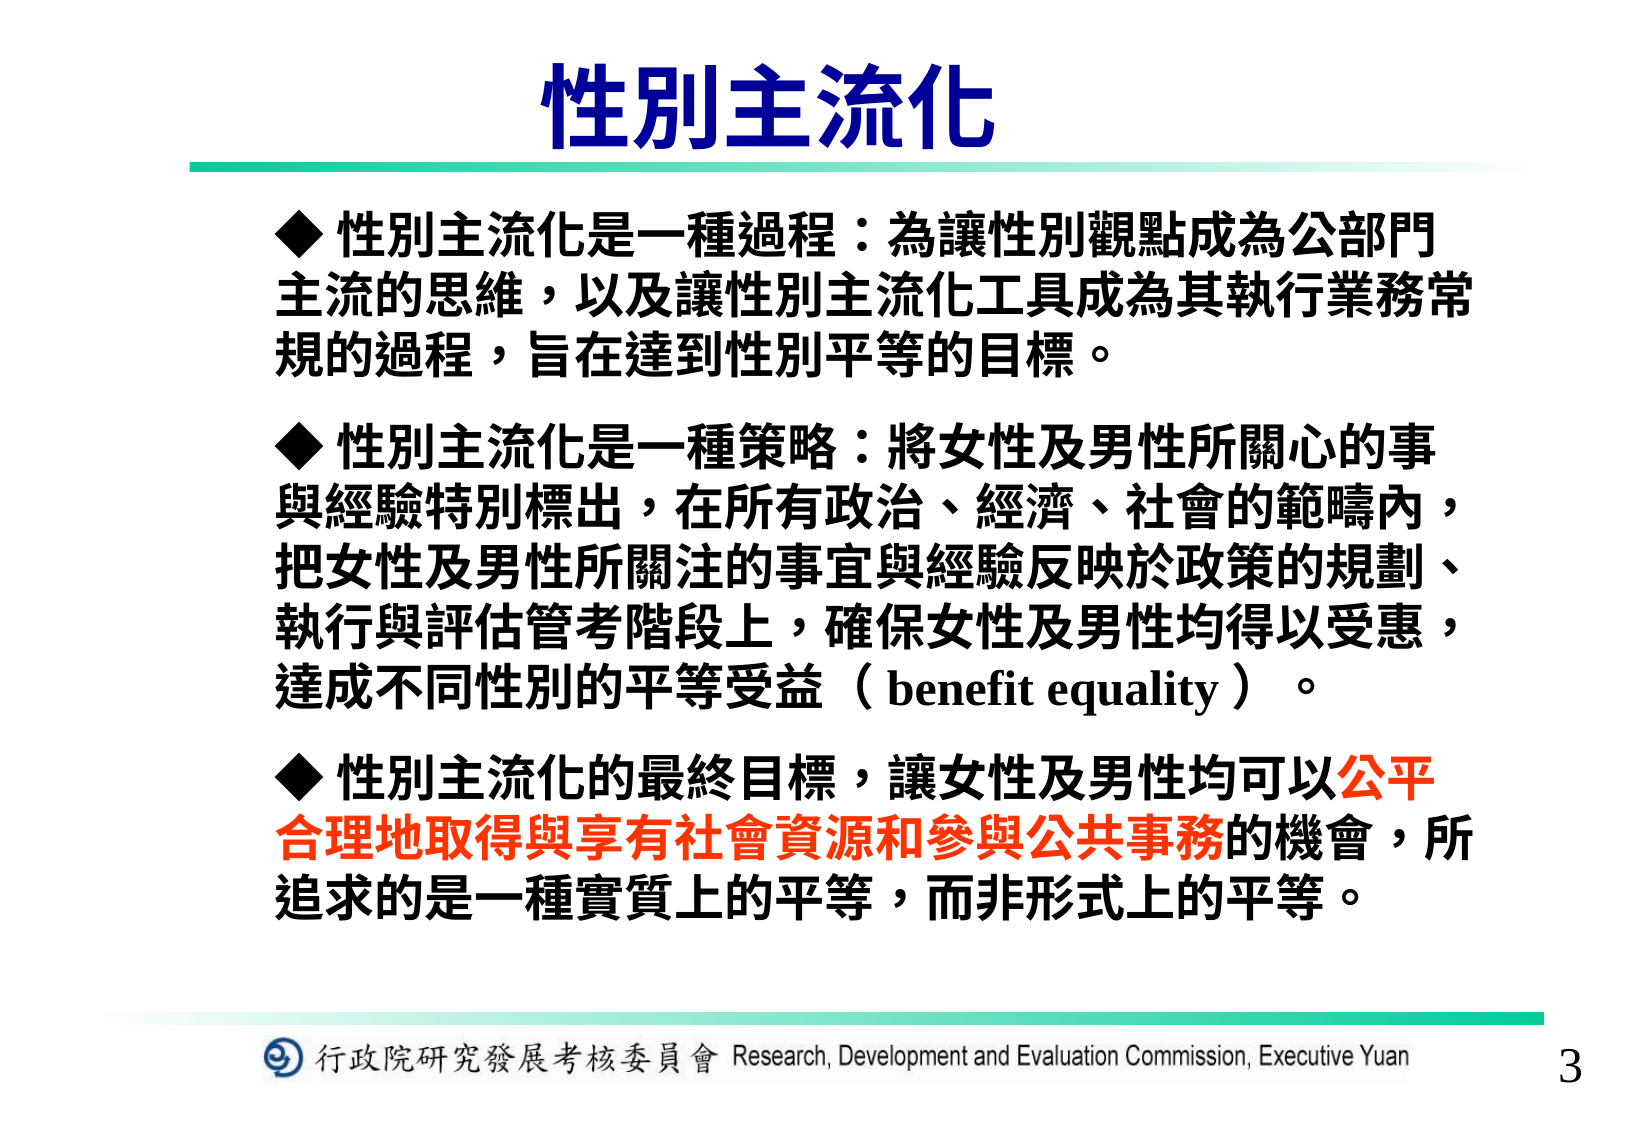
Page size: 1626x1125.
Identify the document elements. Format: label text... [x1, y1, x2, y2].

text_box ◆性別主流化是一種過程：為讓性別觀點成為公部門主流的思維，以及讓性別主流化工具成為其執行業務常規的過程，旨在達到性別平等的目標。 ◆性別主流化是一種策略：將女性及男性所關心的事與經驗特別標出，在所有政治、經濟、社會的範疇內，把女性及男性所關注的事宜與經驗反映於政策的規劃、執行與評估管考階段上，確保女性及男性均得以受惠，達成不同性別的平等受益（benefit equality）。 ◆性別主流化的最終目標，讓女性及男性均可以公平合理地取得與享有社會資源和參與公共事務的機會，所追求的是一種實質上的平等，而非形式上的平等。 [245, 196, 1496, 1086]
text_box 性別主流化 [0, 49, 1538, 161]
